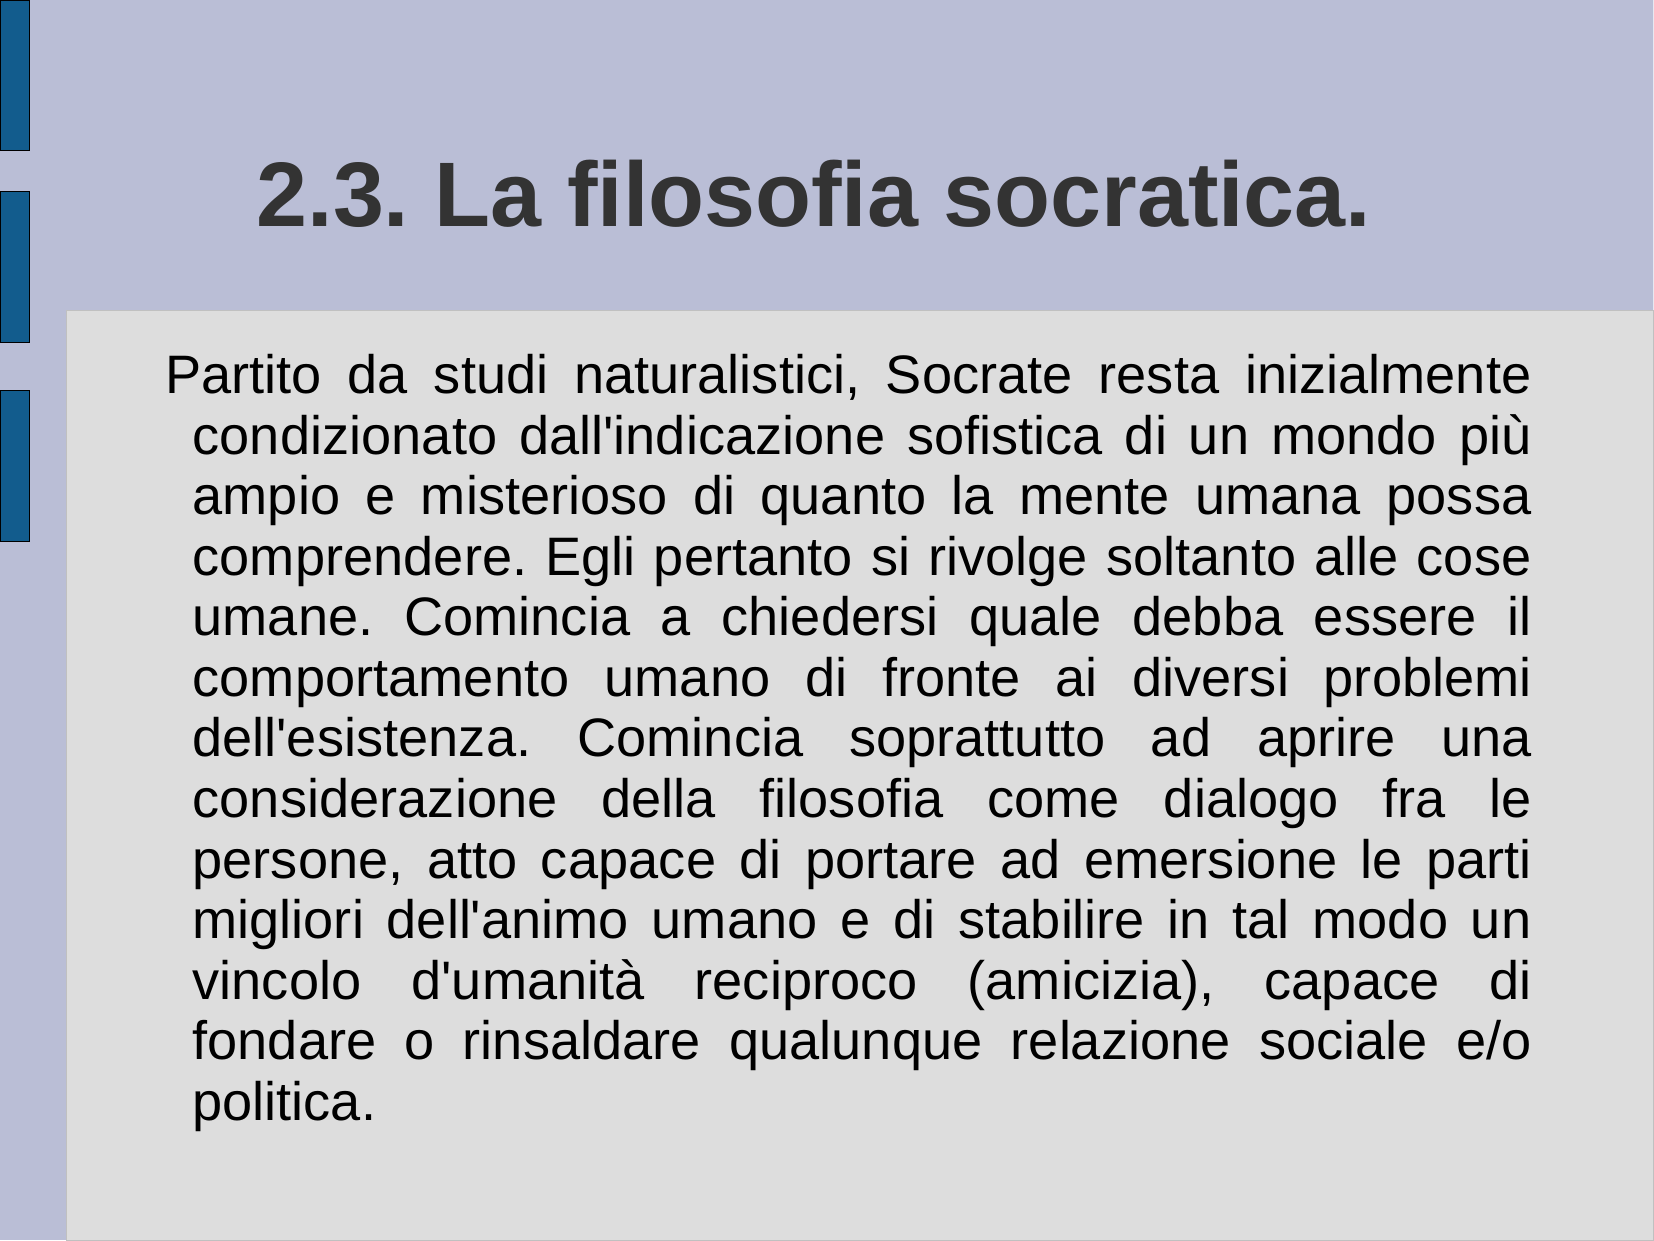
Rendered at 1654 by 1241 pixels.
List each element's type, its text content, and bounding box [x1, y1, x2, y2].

list Partito da studi naturalistici, Socrate resta inizialmente condizionato dall'indicazione sofistica di un mondo più ampio e misterioso di quanto la mente umana possa comprendere. Egli pertanto si rivolge soltanto alle cose umane. Comincia a chiedersi quale debba essere il comportamento umano di fronte ai diversi problemi dell'esistenza. Comincia soprattutto ad aprire una considerazione della filosofia come dialogo fra le persone, atto capace di portare ad emersione le parti migliori dell'animo umano e di stabilire in tal modo un vincolo d'umanità reciproco (amicizia), capace di fondare o rinsaldare qualunque relazione sociale e/o politica. [121, 344, 1534, 1127]
title 2.3. La filosofia socratica. [121, 91, 1534, 299]
